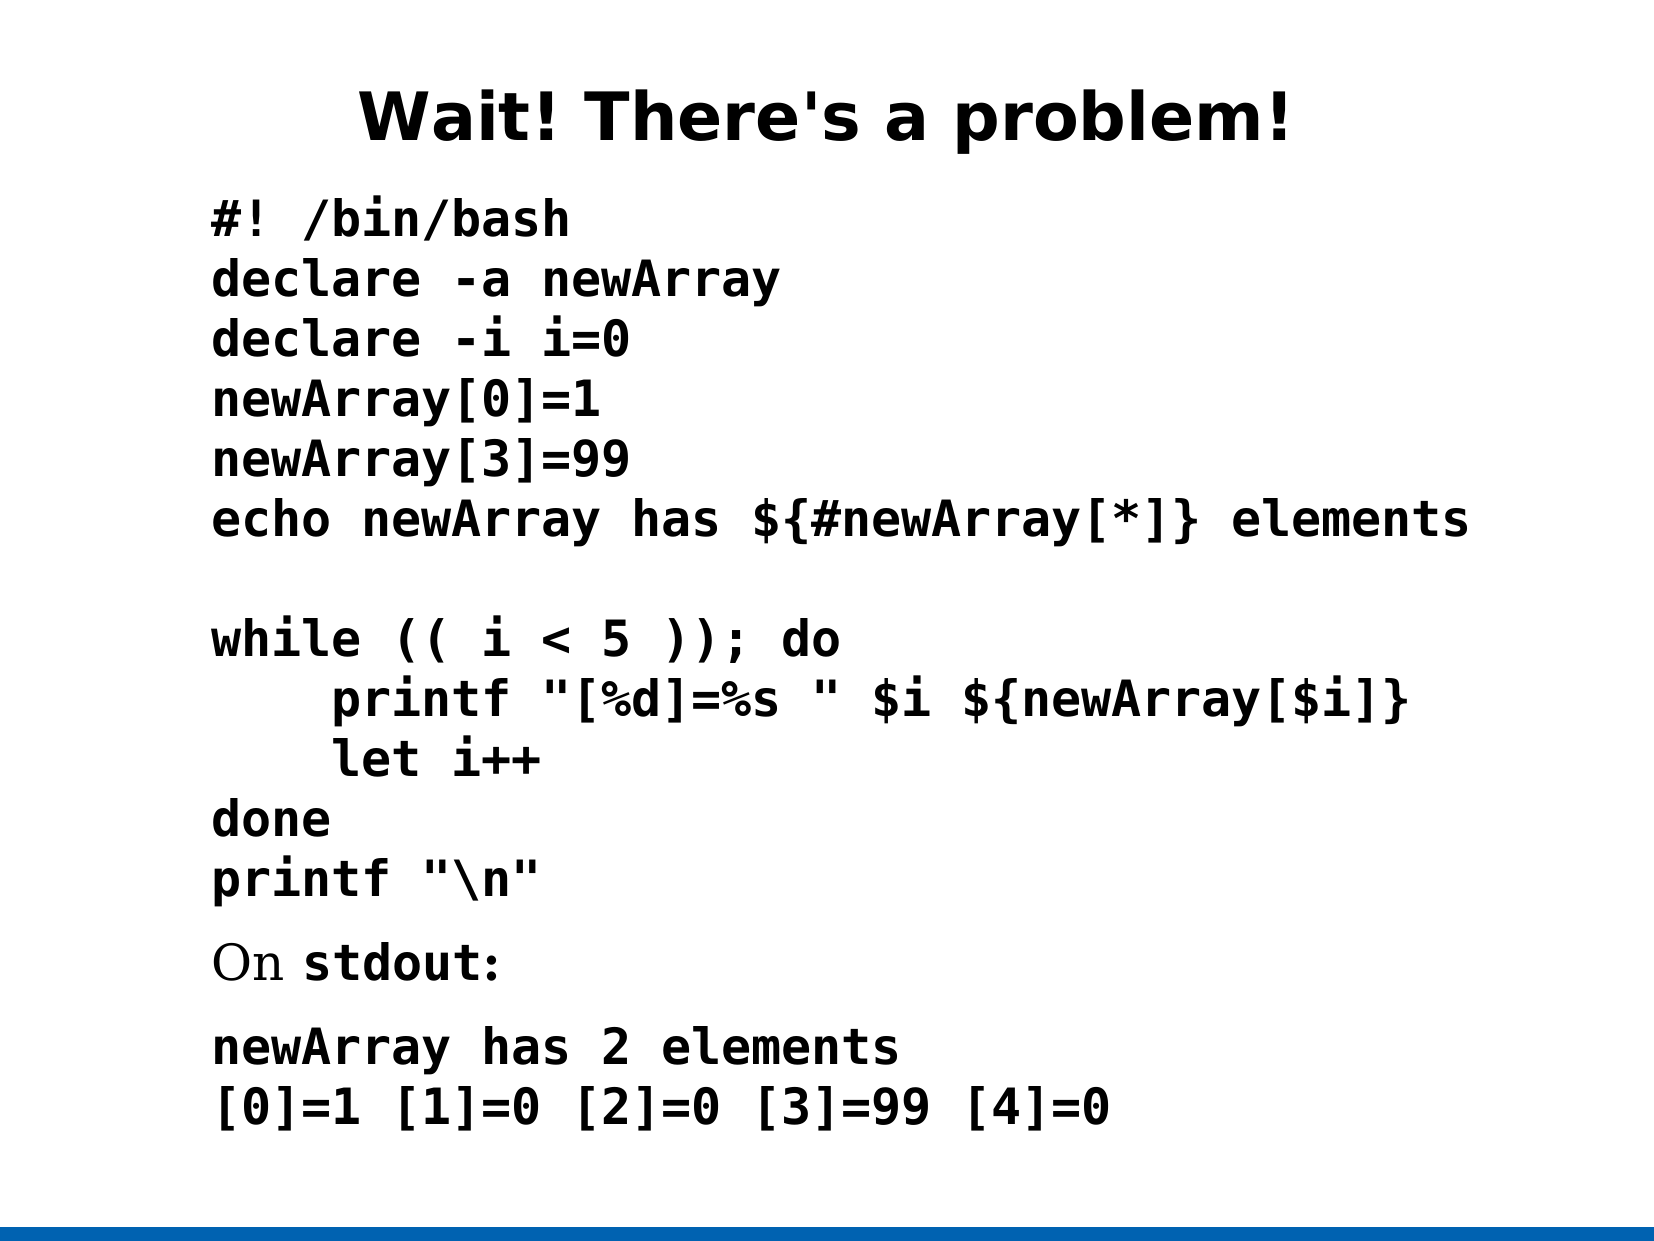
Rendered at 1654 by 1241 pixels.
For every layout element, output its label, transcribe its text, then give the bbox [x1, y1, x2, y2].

title Wait! There's a problem! [82, 50, 1571, 178]
list #! /bin/bash declare -a newArray declare -i i=0 newArray[0]=1 newArray[3]=99 echo newArray has ${#newArray[*]} elements while (( i < 5 )); do printf "[%d]=%s " $i ${newArray[$i]} let i++ done printf "\n" On stdout: newArray has 2 elements [0]=1 [1]=0 [2]=0 [3]=99 [4]=0 [196, 179, 1540, 1142]
